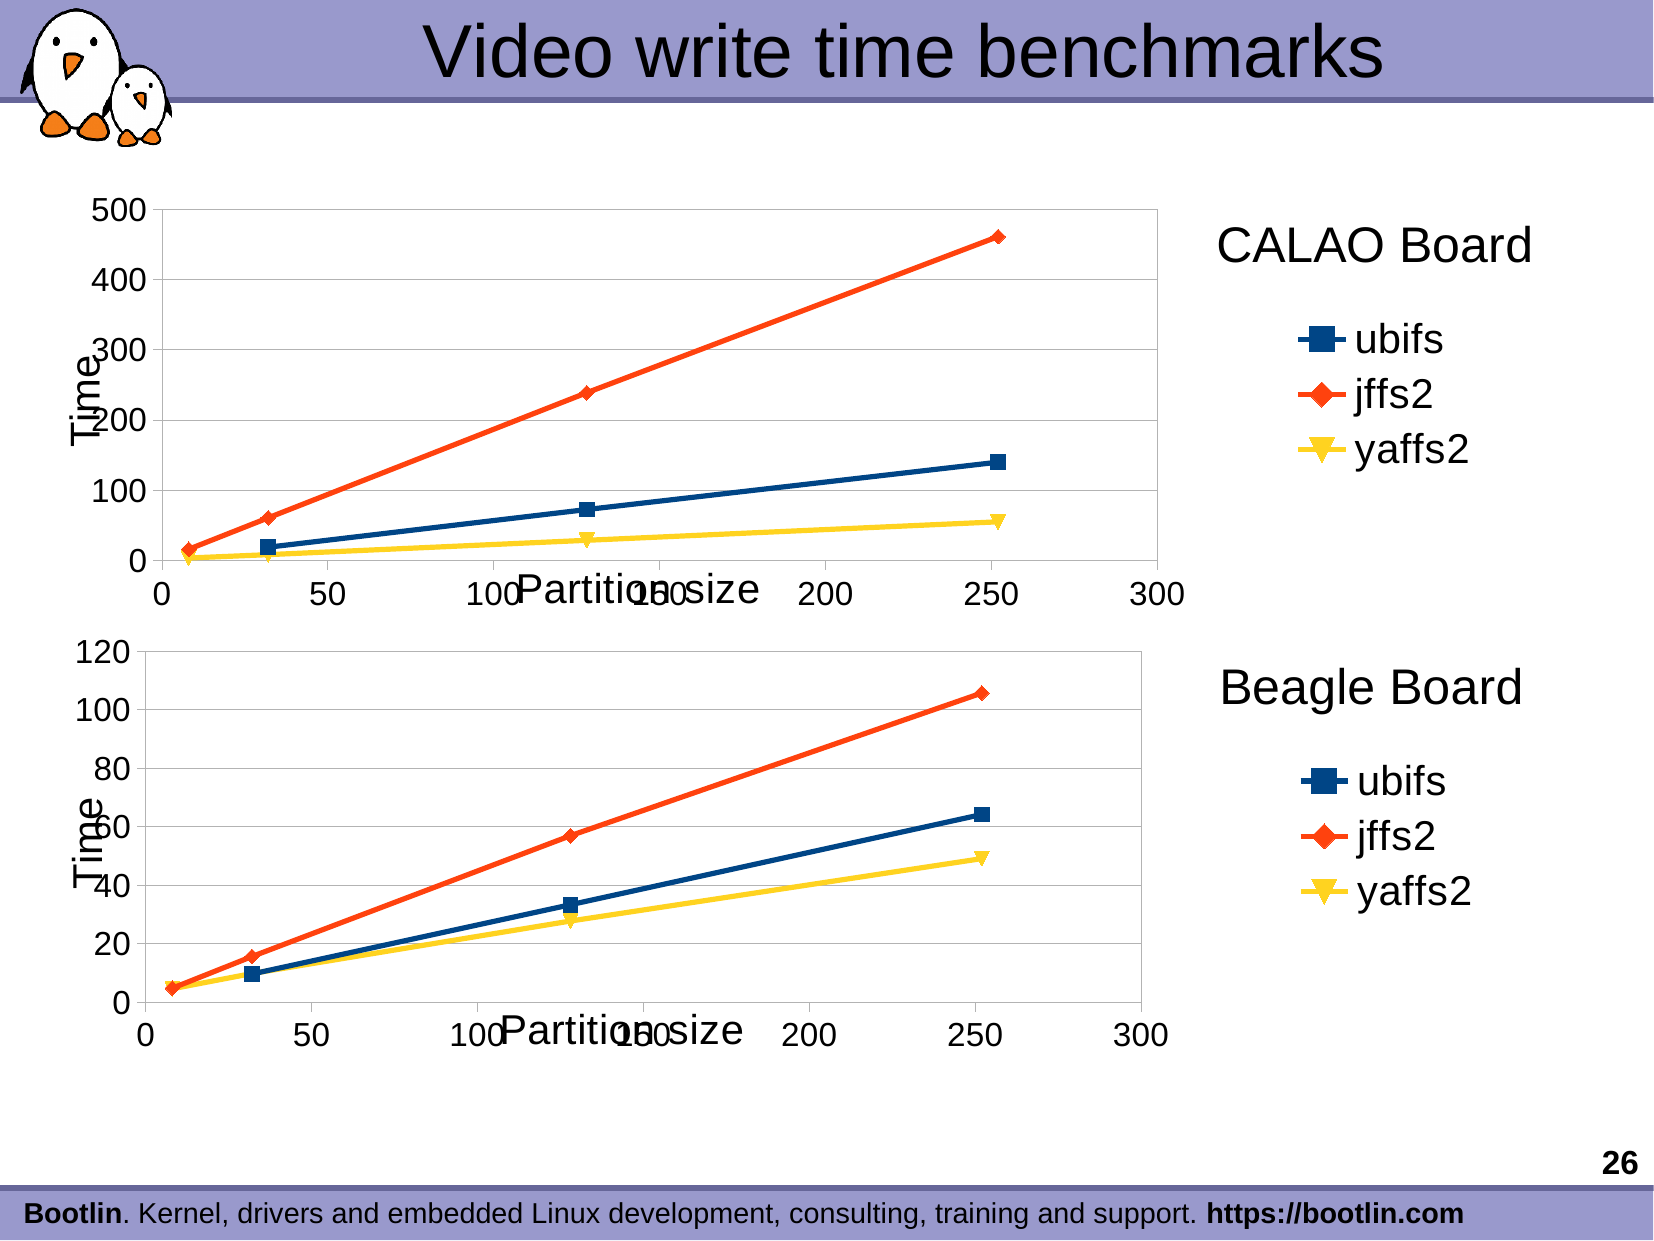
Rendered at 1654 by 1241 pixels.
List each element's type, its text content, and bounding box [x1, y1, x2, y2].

title Video write time benchmarks [178, 5, 1631, 97]
chart [49, 187, 1600, 625]
picture [20, 8, 172, 147]
chart [51, 629, 1602, 1067]
